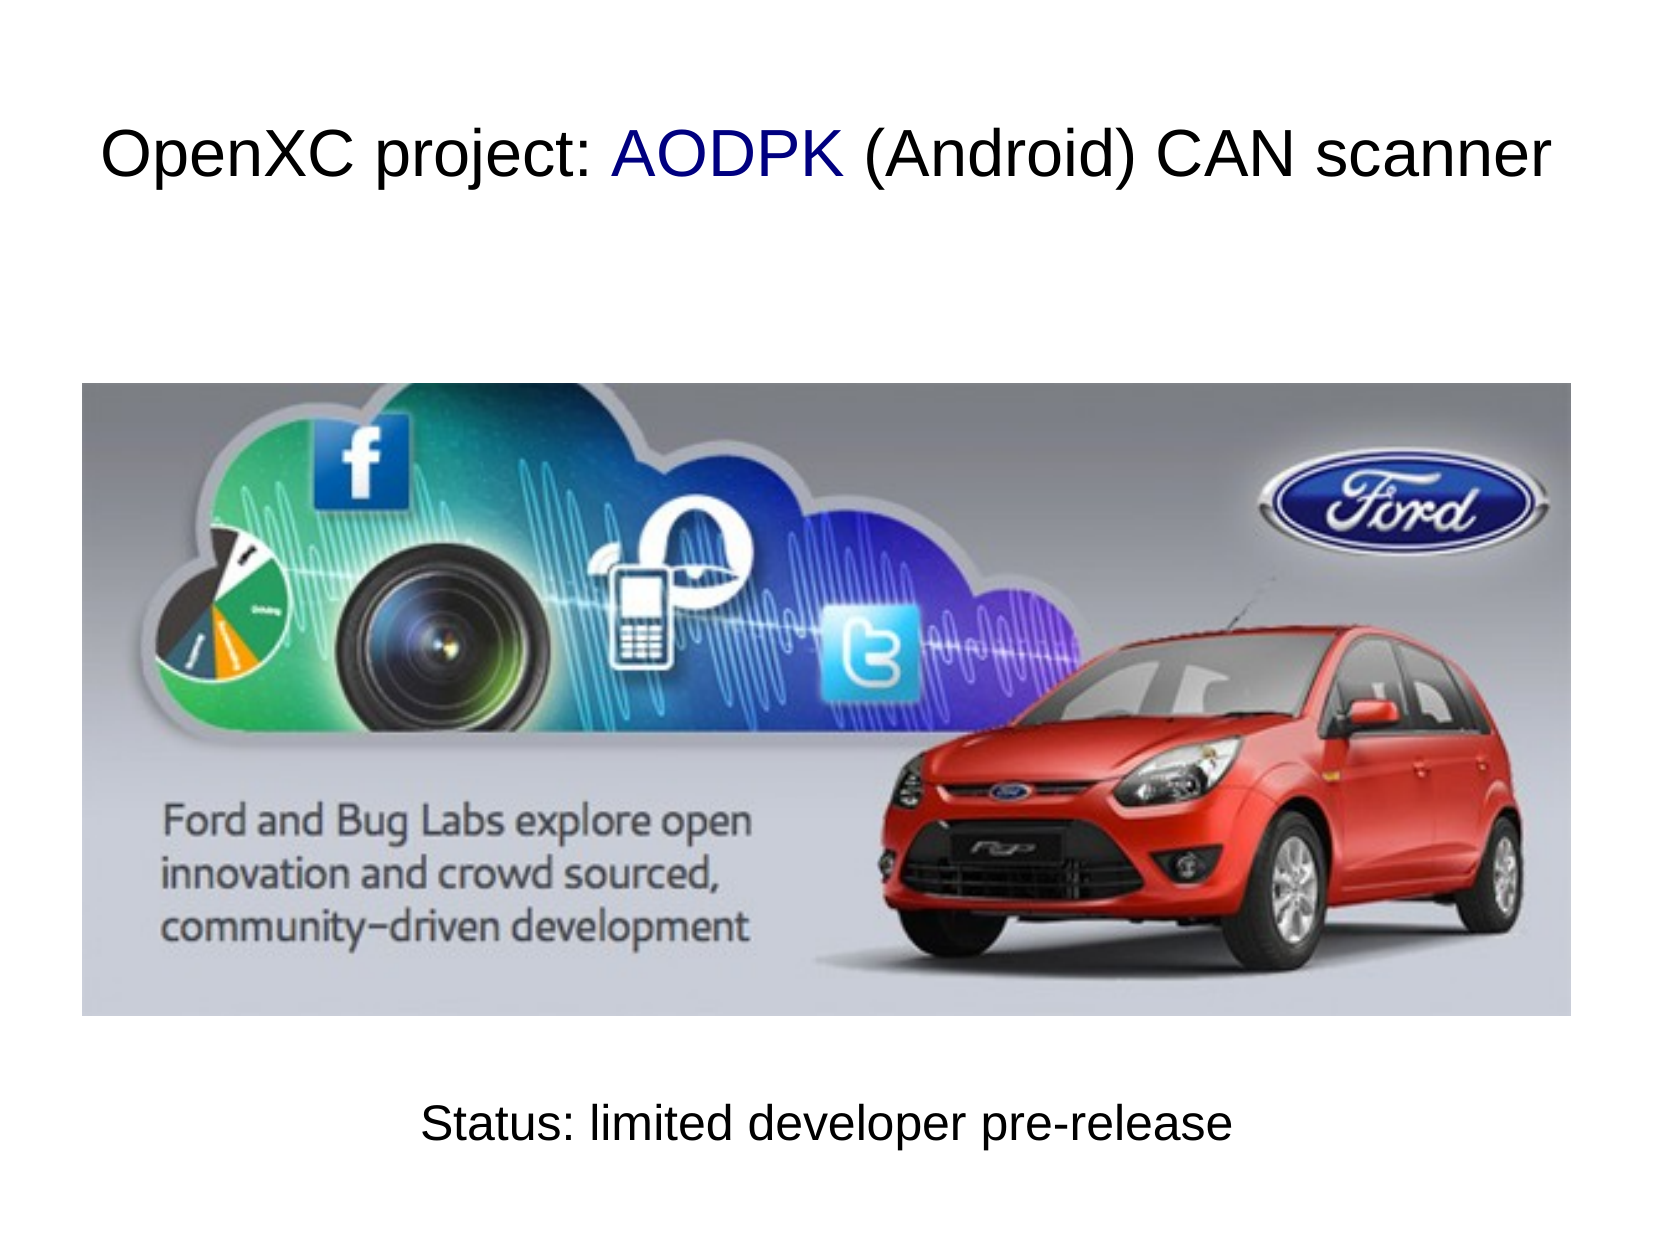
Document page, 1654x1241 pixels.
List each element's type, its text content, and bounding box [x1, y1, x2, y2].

text_box Status: limited developer pre-release [405, 1087, 1249, 1159]
title OpenXC project: AODPK (Android) CAN scanner [82, 49, 1571, 257]
picture [82, 383, 1571, 1016]
